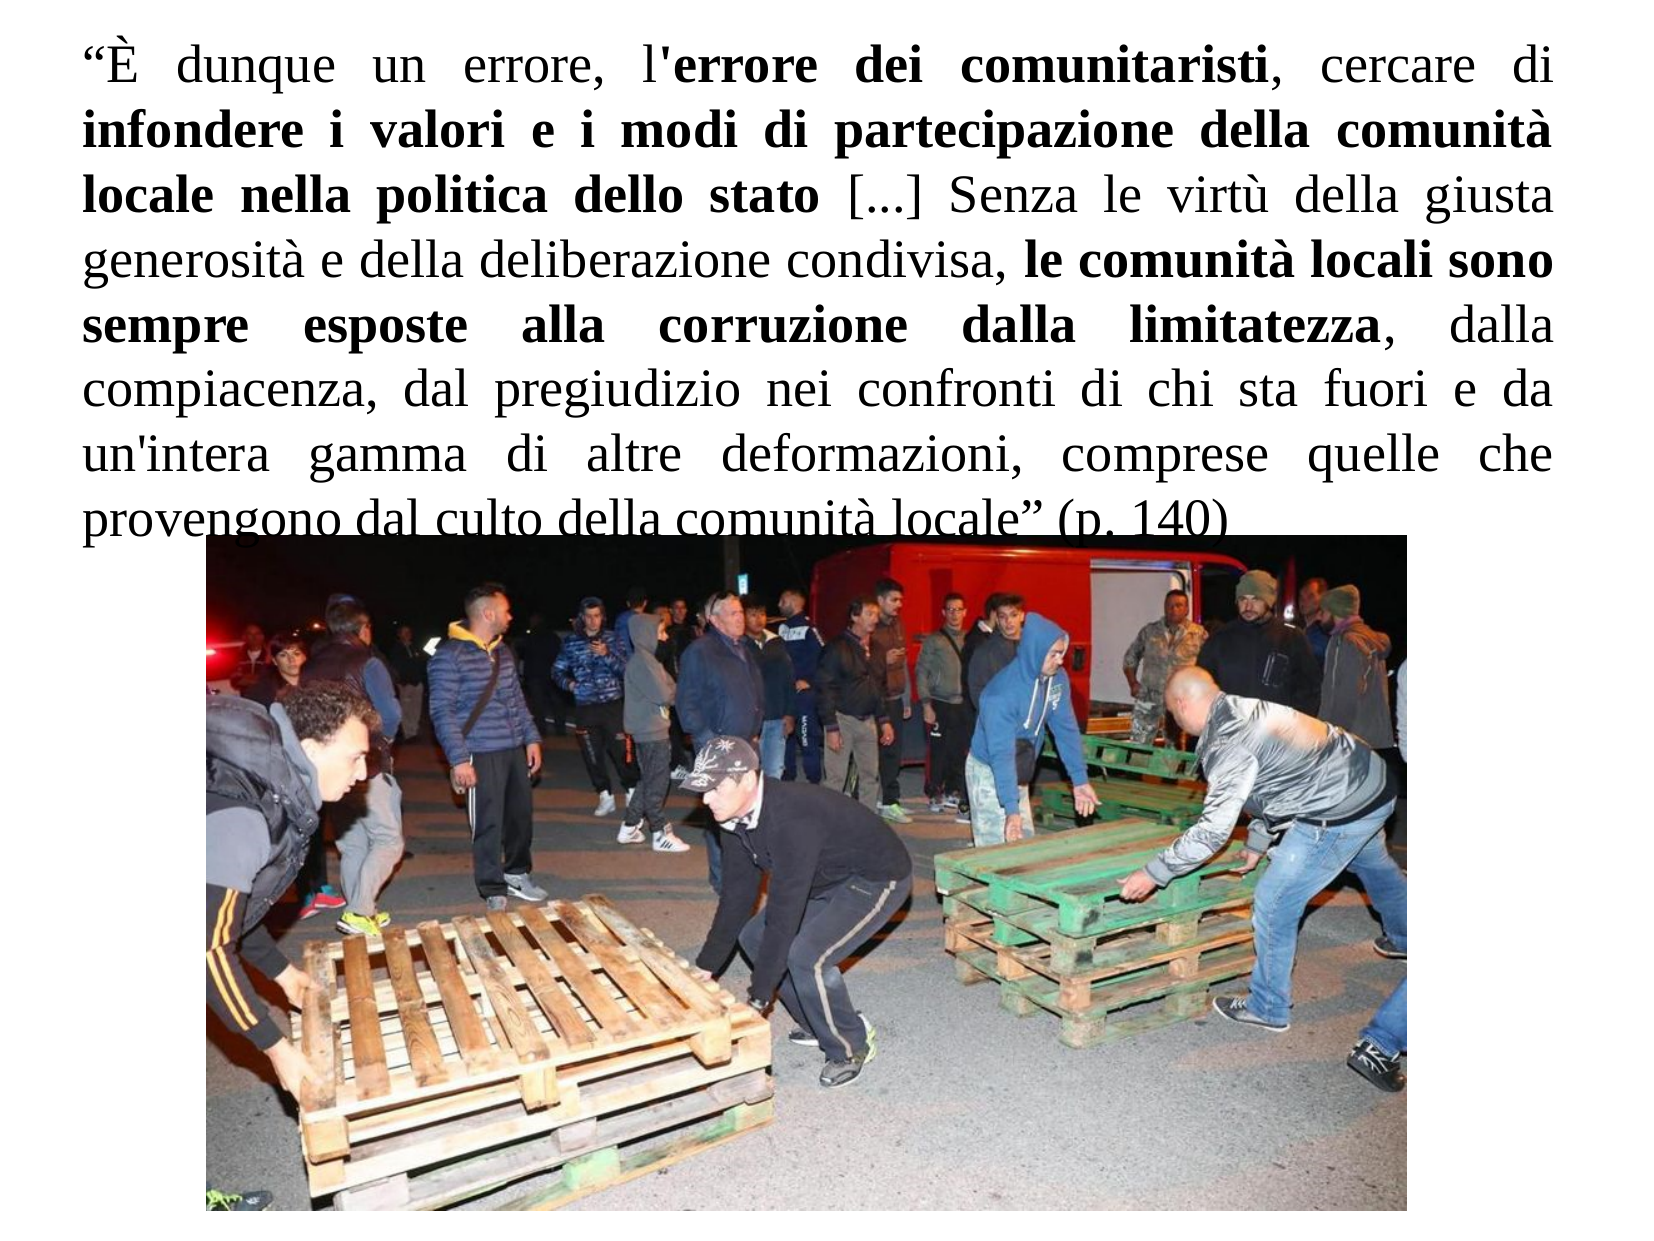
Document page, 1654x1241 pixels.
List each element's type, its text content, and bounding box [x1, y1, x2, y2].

subtitle [82, 290, 1571, 1109]
title “È dunque un errore, l'errore dei comunitaristi, cercare di infondere i valori e i modi di partecipazione della comunità locale nella politica dello stato [...] Senza le virtù della giusta generosità e della deliberazione condivisa, le comunità locali sono sempre esposte alla corruzione dalla limitatezza, dalla compiacenza, dal pregiudizio nei confronti di chi sta fuori e da un'intera gamma di altre deformazioni, comprese quelle che provengono dal culto della comunità locale” (p. 140) [82, 27, 1571, 290]
picture [206, 1109, 1407, 1211]
